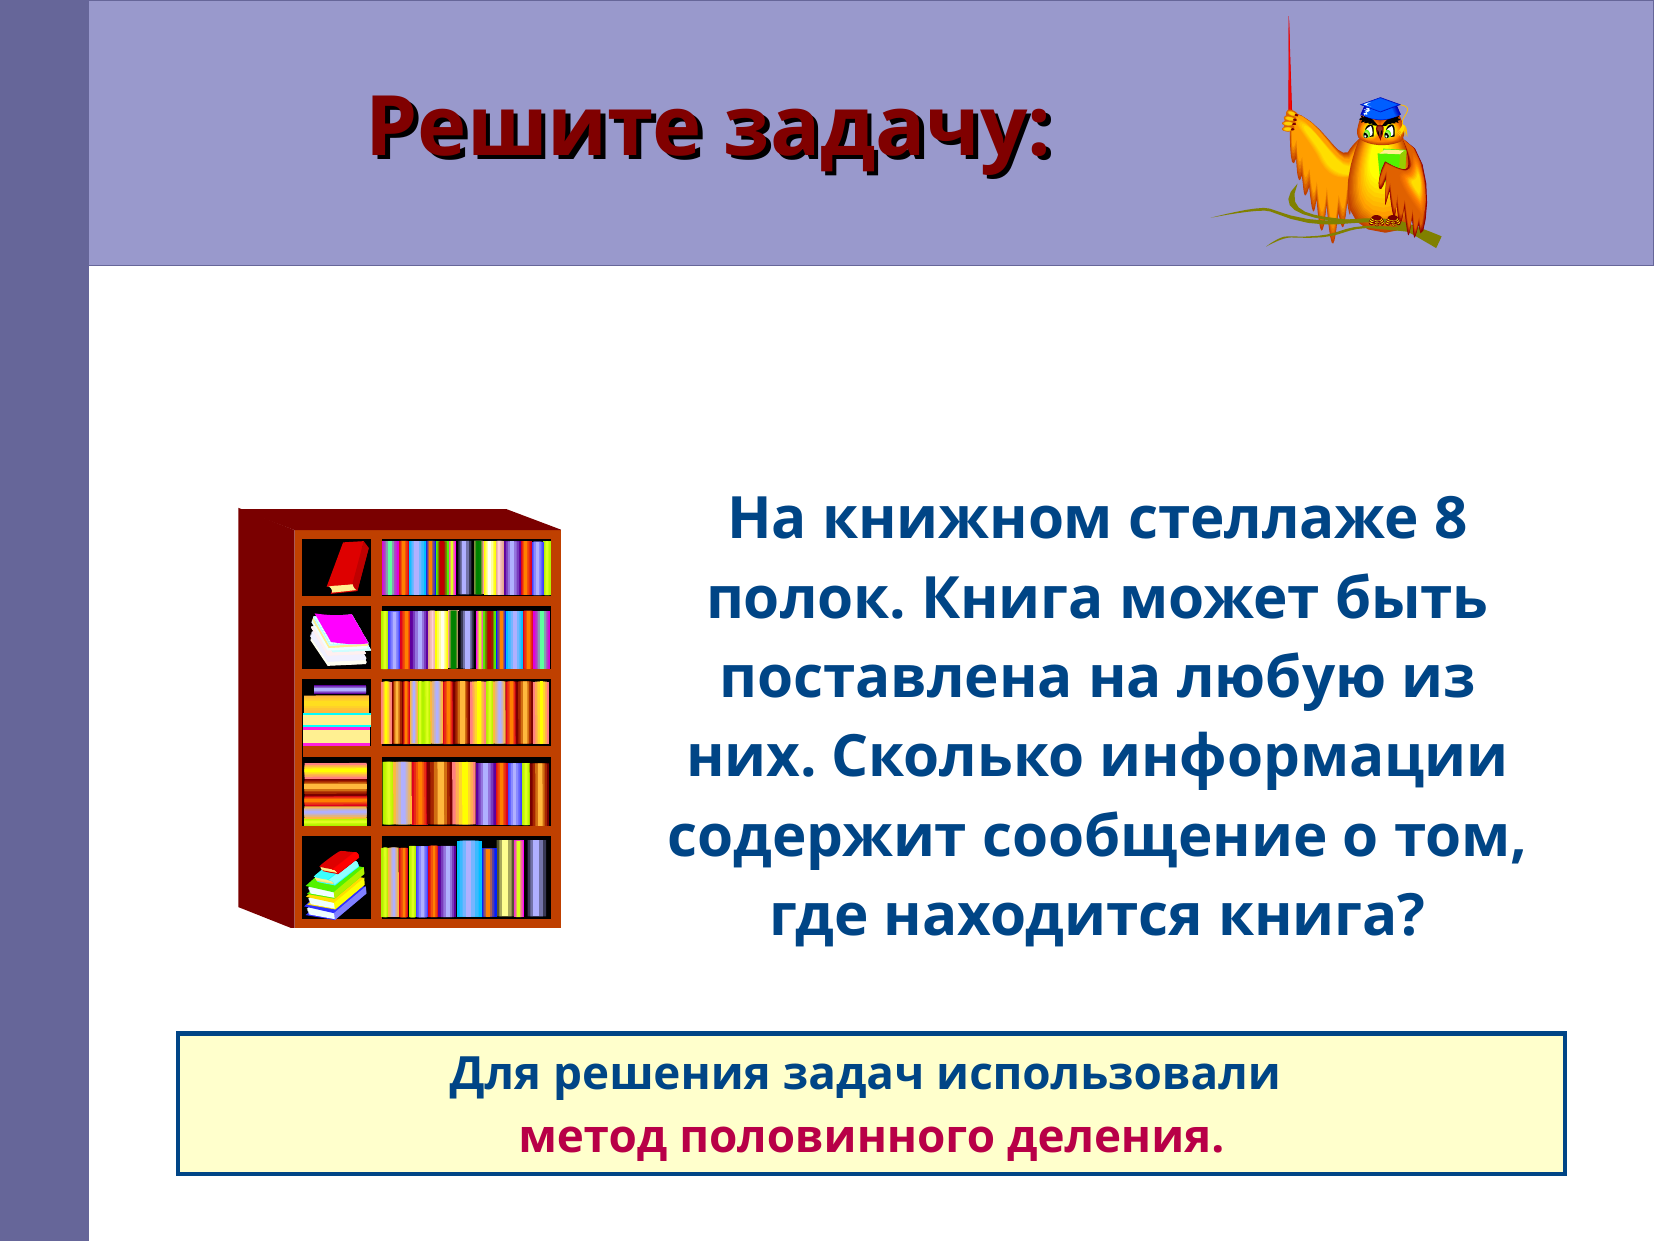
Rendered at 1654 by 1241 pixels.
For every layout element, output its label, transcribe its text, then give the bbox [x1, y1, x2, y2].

text_box Решите задачу: [147, 59, 1210, 183]
text_box Для решения задач использовали метод половинного деления. [177, 1033, 1565, 1174]
picture [233, 501, 561, 928]
text_box На книжном стеллаже 8 полок. Книга может быть поставлена на любую из них. Сколько информации содержит сообщение о том, где находится книга? [649, 469, 1546, 961]
picture [1210, 15, 1444, 266]
